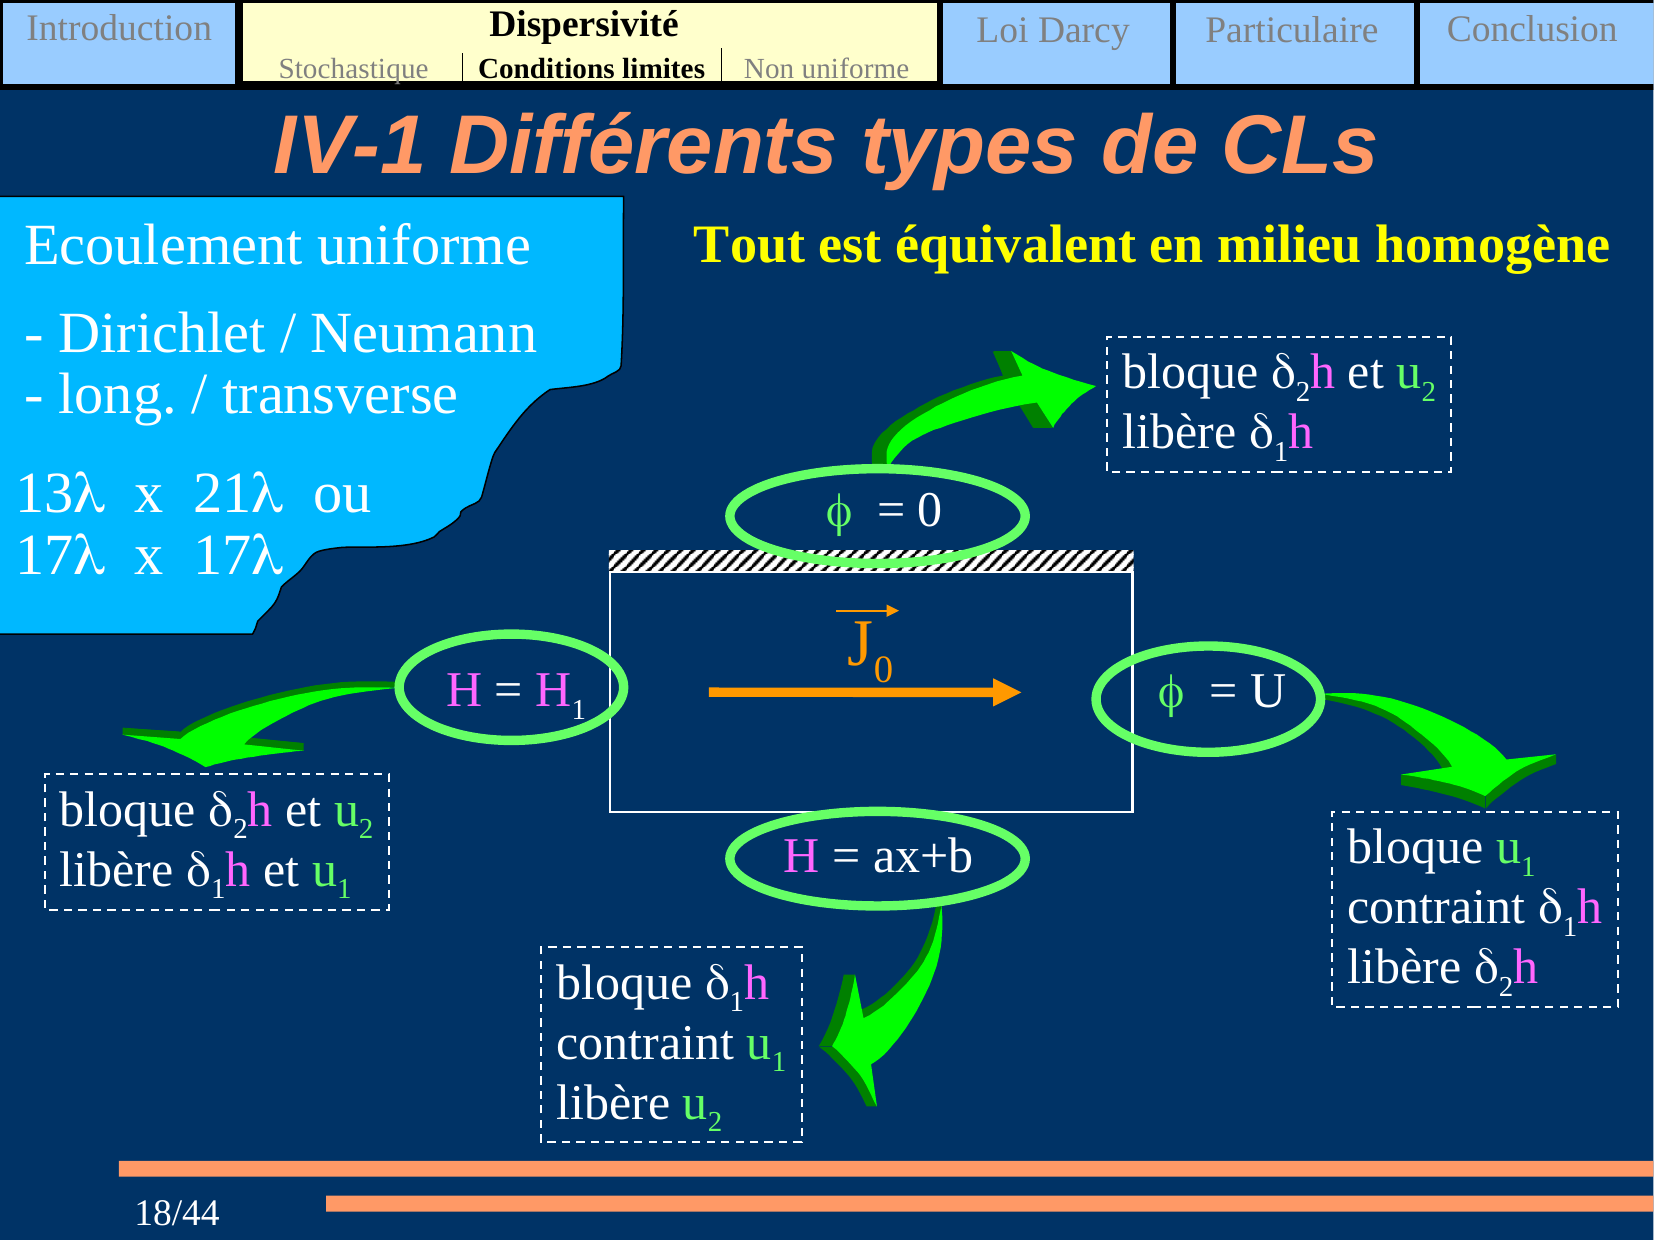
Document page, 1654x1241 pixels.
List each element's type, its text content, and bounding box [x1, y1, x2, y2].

text_box H = H1 [431, 654, 602, 730]
text_box H = ax+b [768, 823, 989, 892]
text_box = U [1285, 654, 1302, 663]
text_box bloque 1h contraint u1 libère u [541, 947, 802, 1143]
text_box Loi Darcy [943, 1, 1169, 66]
text_box xou x [0, 456, 417, 594]
text_box [694, 0, 1654, 87]
text_box [871, 351, 1097, 464]
text_box [819, 907, 943, 1105]
text_box Tout est équivalent en milieu homogène [679, 206, 1627, 283]
text_box [1325, 693, 1557, 809]
text_box Conditions limites [463, 44, 721, 93]
text_box J0 [832, 598, 909, 695]
text_box Ecoulement uniforme [9, 227, 547, 285]
text_box [0, 227, 624, 543]
text_box [608, 550, 1134, 572]
text_box = U [1143, 654, 1302, 727]
text_box Stochastique [263, 44, 444, 93]
title IV-1 Différents types de CLs [0, 87, 1654, 227]
text_box [124, 681, 394, 768]
text_box bloque 2h et u2 libère 1h et u1 [44, 774, 389, 910]
text_box bloque 2h et u2 libère 1h [1107, 336, 1452, 473]
text_box Particulaire [1173, 1, 1412, 60]
text_box Non uniforme [729, 44, 924, 93]
text_box - Dirichlet / Neumann - long. / transverse [9, 296, 568, 434]
text_box [0, 594, 280, 635]
text_box Dispersivité [474, 0, 694, 44]
text_box [0, 0, 474, 87]
text_box [797, 550, 958, 558]
text_box Introduction [0, 0, 237, 59]
text_box = 0 [811, 474, 959, 545]
text_box bloque u1 contraint 1h libère 2h [1332, 811, 1618, 1008]
text_box Conclusion [1411, 0, 1654, 59]
